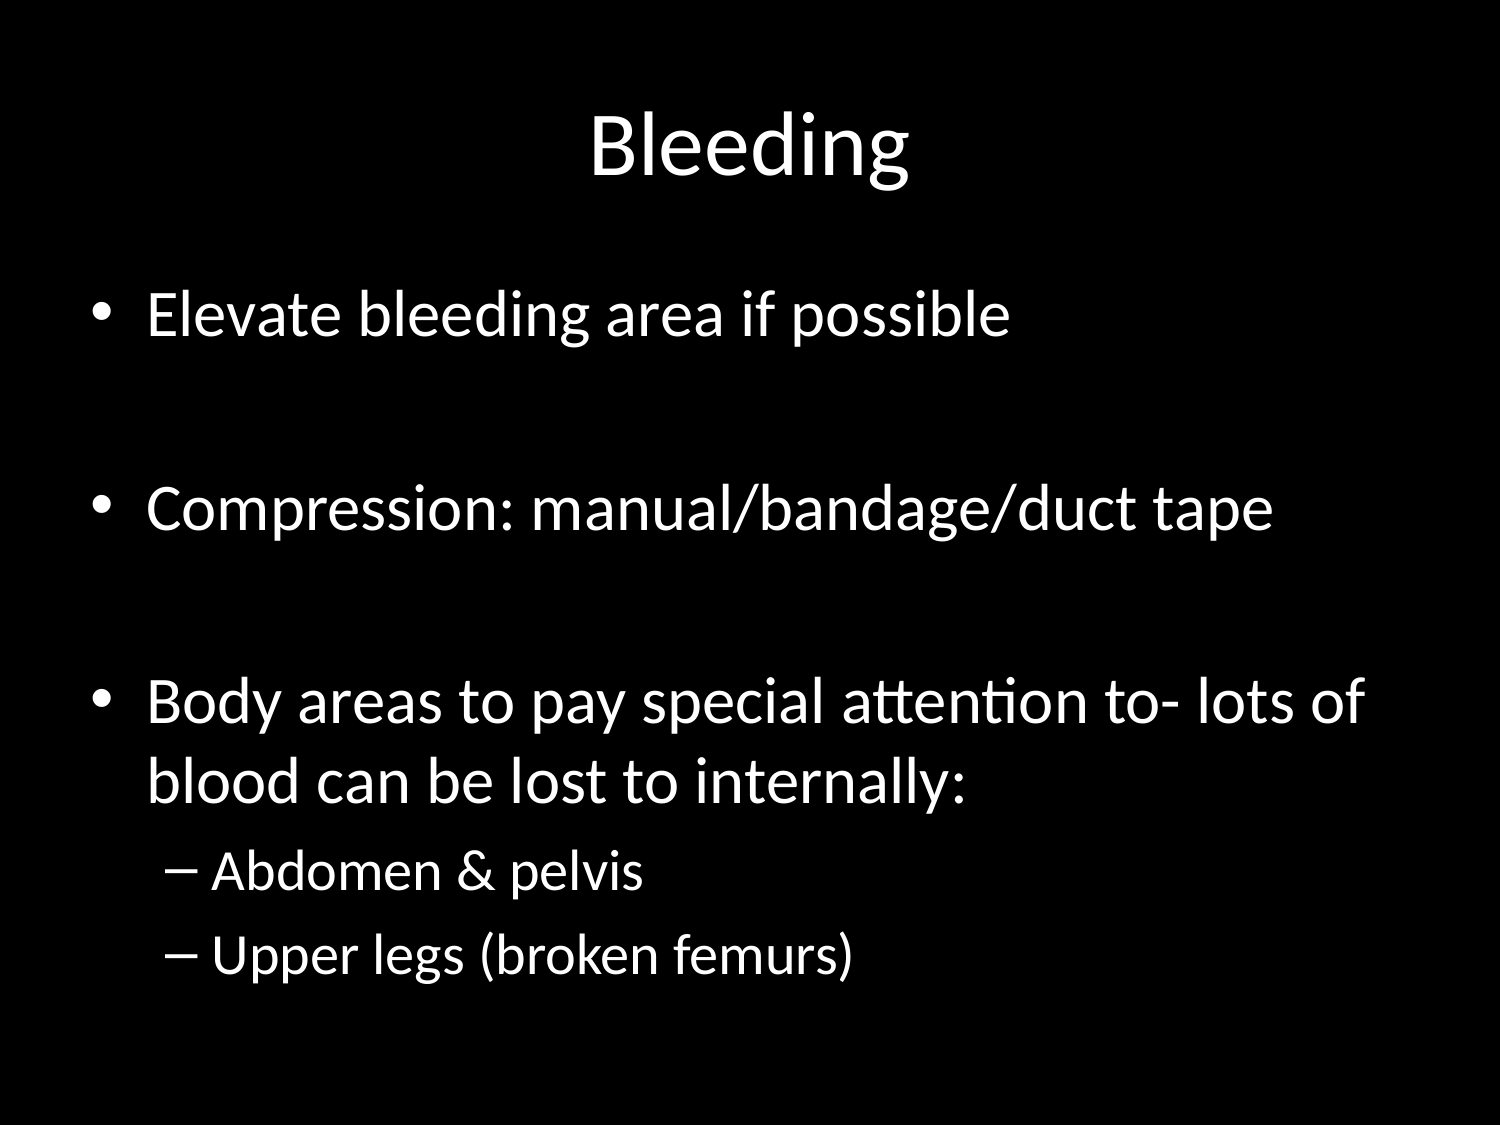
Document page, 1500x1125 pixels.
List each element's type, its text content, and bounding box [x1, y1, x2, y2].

title Bleeding [75, 45, 1425, 233]
list Elevate bleeding area if possible Compression: manual/bandage/duct tape Body areas to pay special attention to- lots of blood can be lost to internally: Abdomen & pelvis Upper legs (broken femurs) [75, 262, 1425, 1005]
